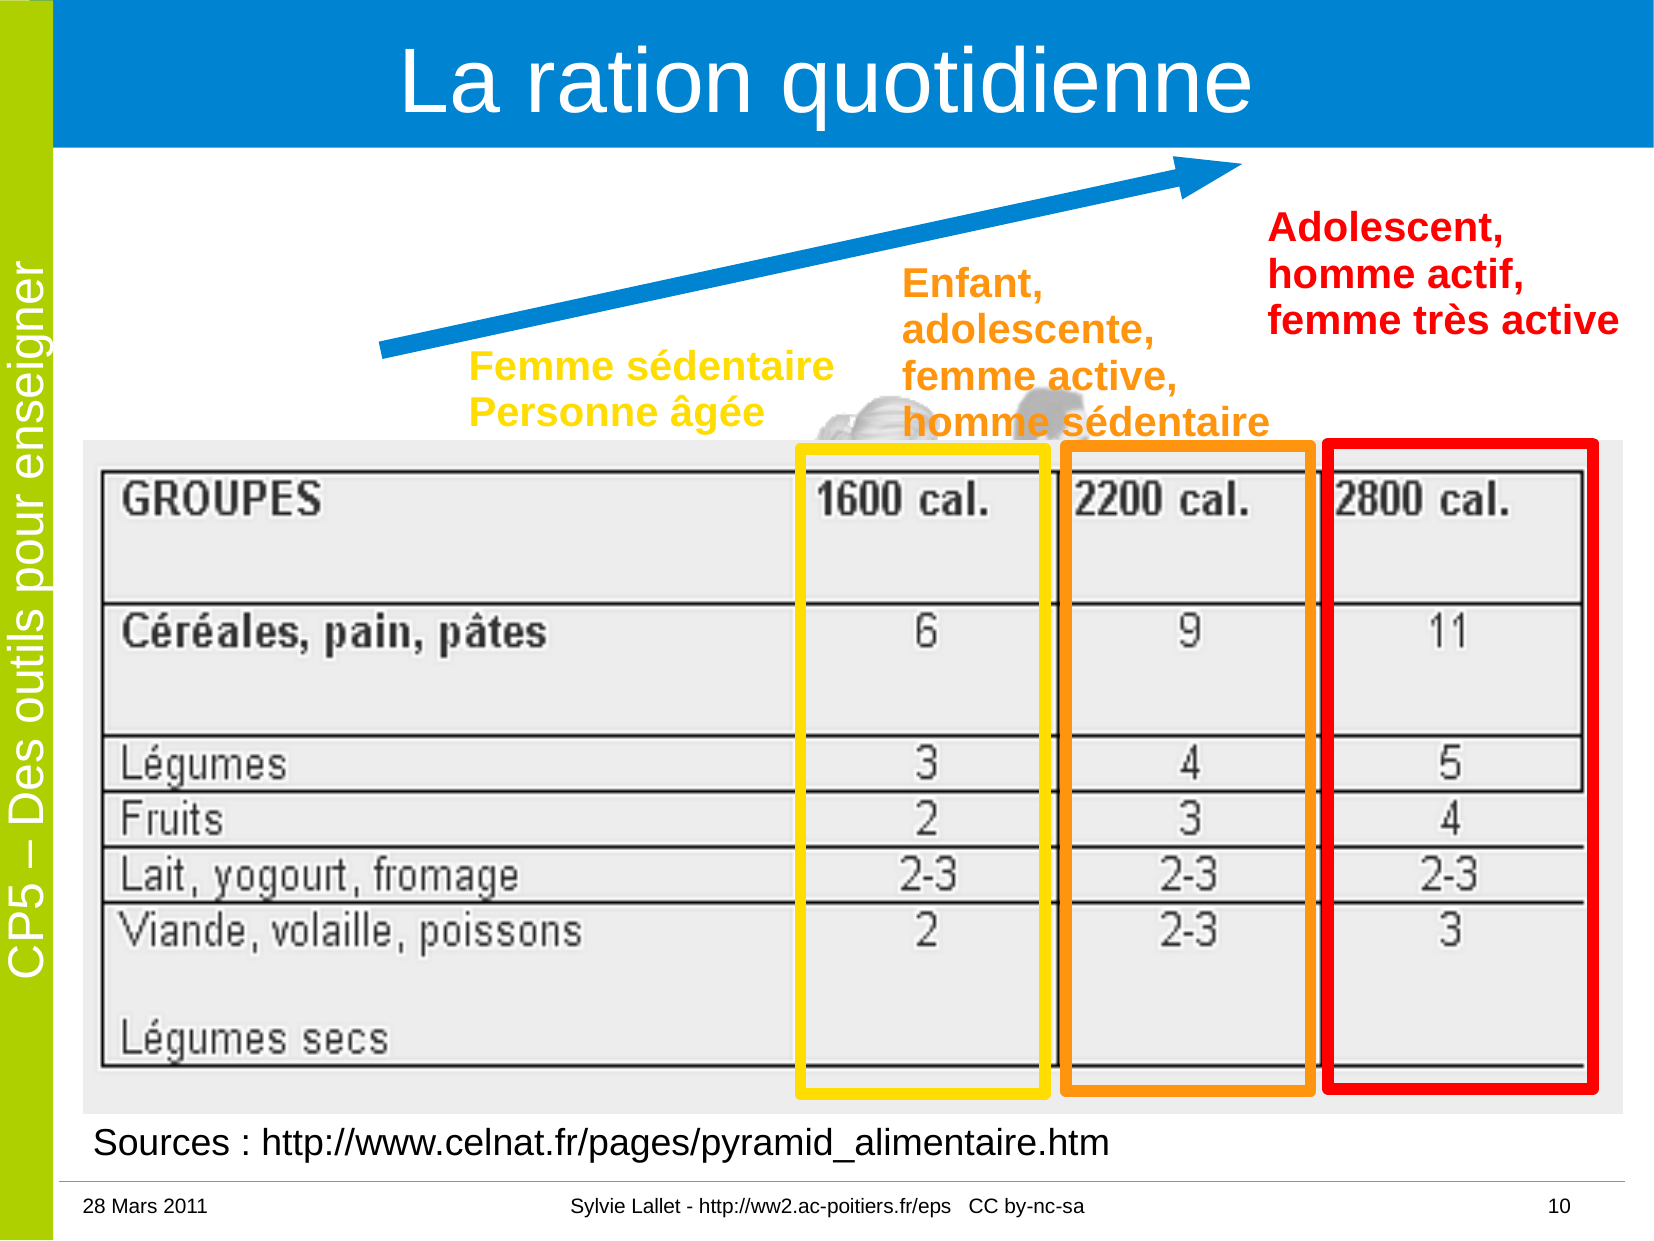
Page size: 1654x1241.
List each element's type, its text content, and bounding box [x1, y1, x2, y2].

title La ration quotidienne [82, 13, 1571, 148]
text_box Enfant, adolescente, femme active, homme sédentaire [887, 455, 1039, 463]
picture [1334, 449, 1587, 1083]
text_box Sources : http://www.celnat.fr/pages/pyramid_alimentaire.htm [78, 1113, 1123, 1171]
text_box Enfant, adolescente, femme active, homme sédentaire [1072, 452, 1286, 463]
picture [83, 440, 1623, 1114]
text_box Femme sédentaire Personne âgée [453, 335, 850, 454]
text_box Enfant, adolescente, femme active, homme sédentaire [887, 251, 1286, 463]
picture [806, 455, 1039, 1088]
picture [1072, 452, 1305, 1085]
text_box Adolescent, homme actif, femme très active [1252, 196, 1635, 351]
